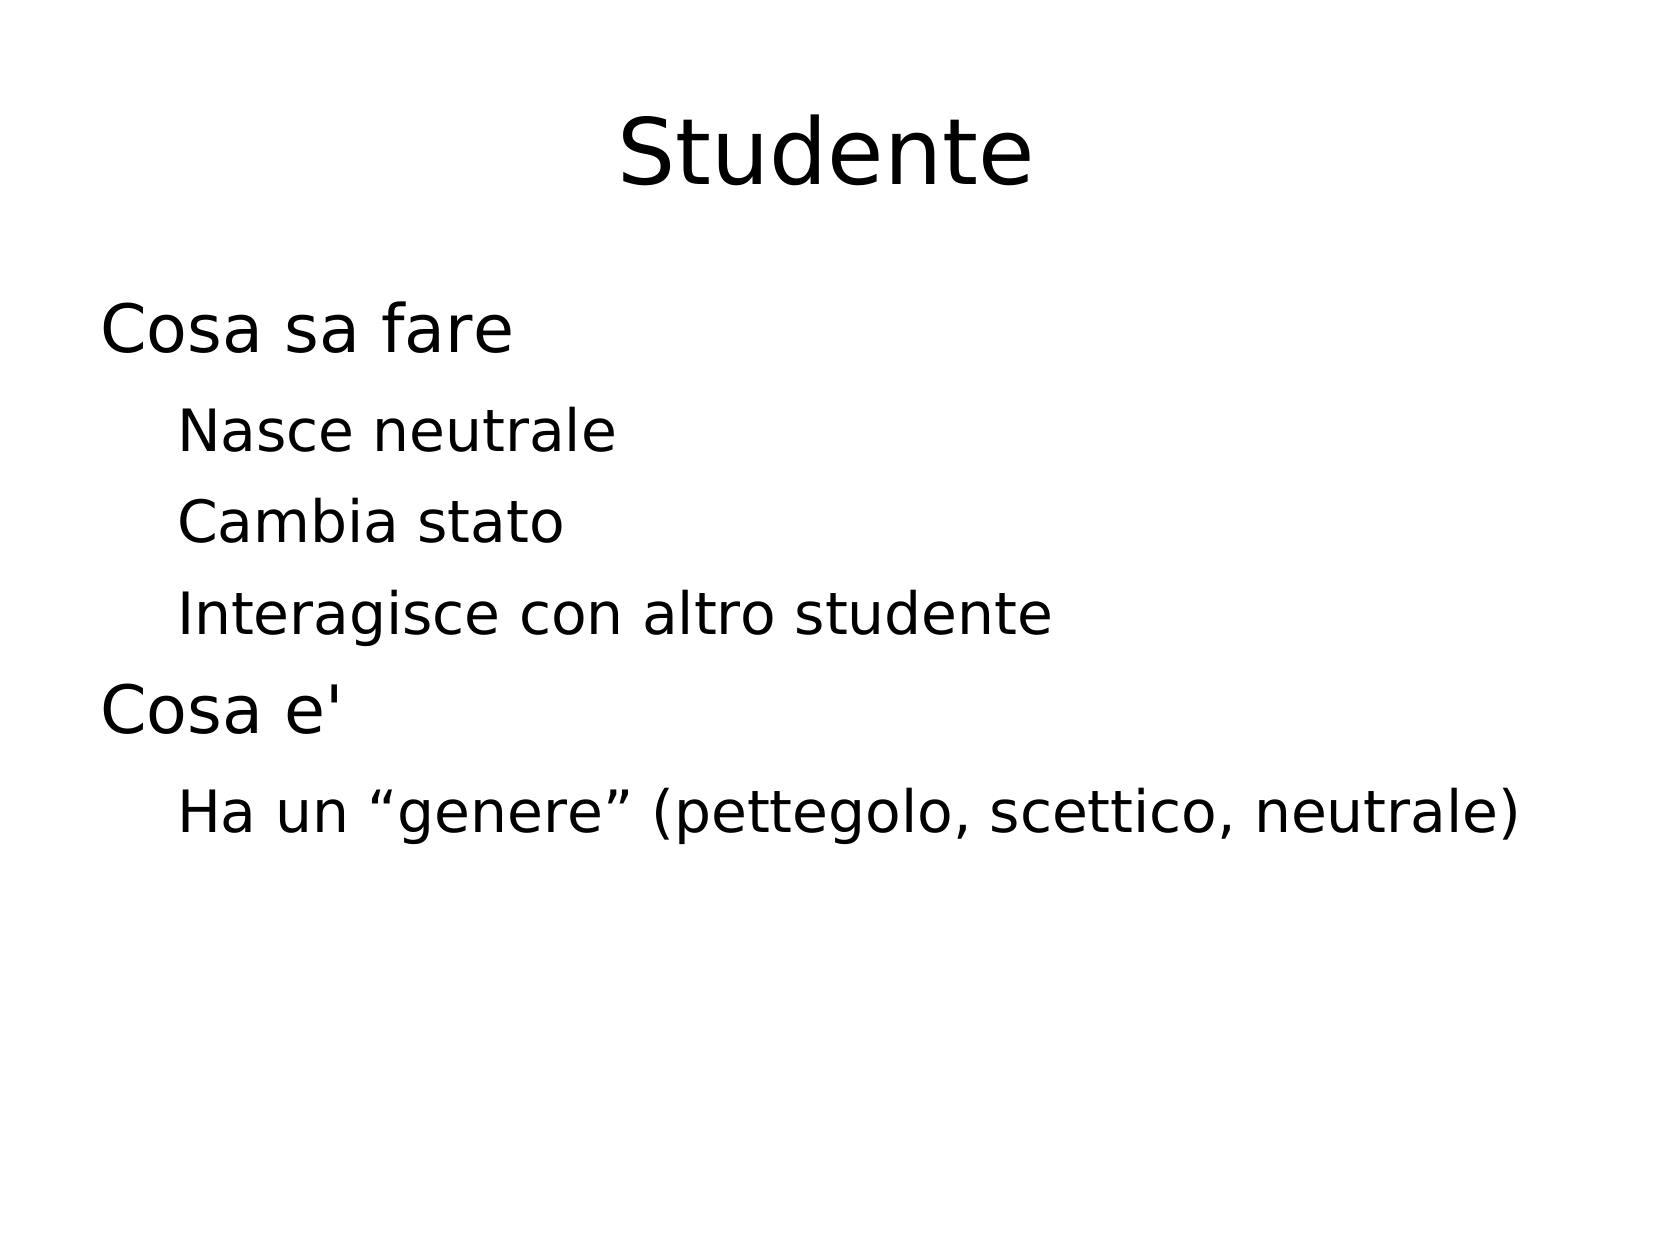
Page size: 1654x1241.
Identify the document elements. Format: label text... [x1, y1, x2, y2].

list Cosa sa fare Nasce neutrale Cambia stato Interagisce con altro studente Cosa e' Ha un “genere” (pettegolo, scettico, neutrale) [82, 290, 1571, 1094]
title Studente [82, 56, 1571, 250]
